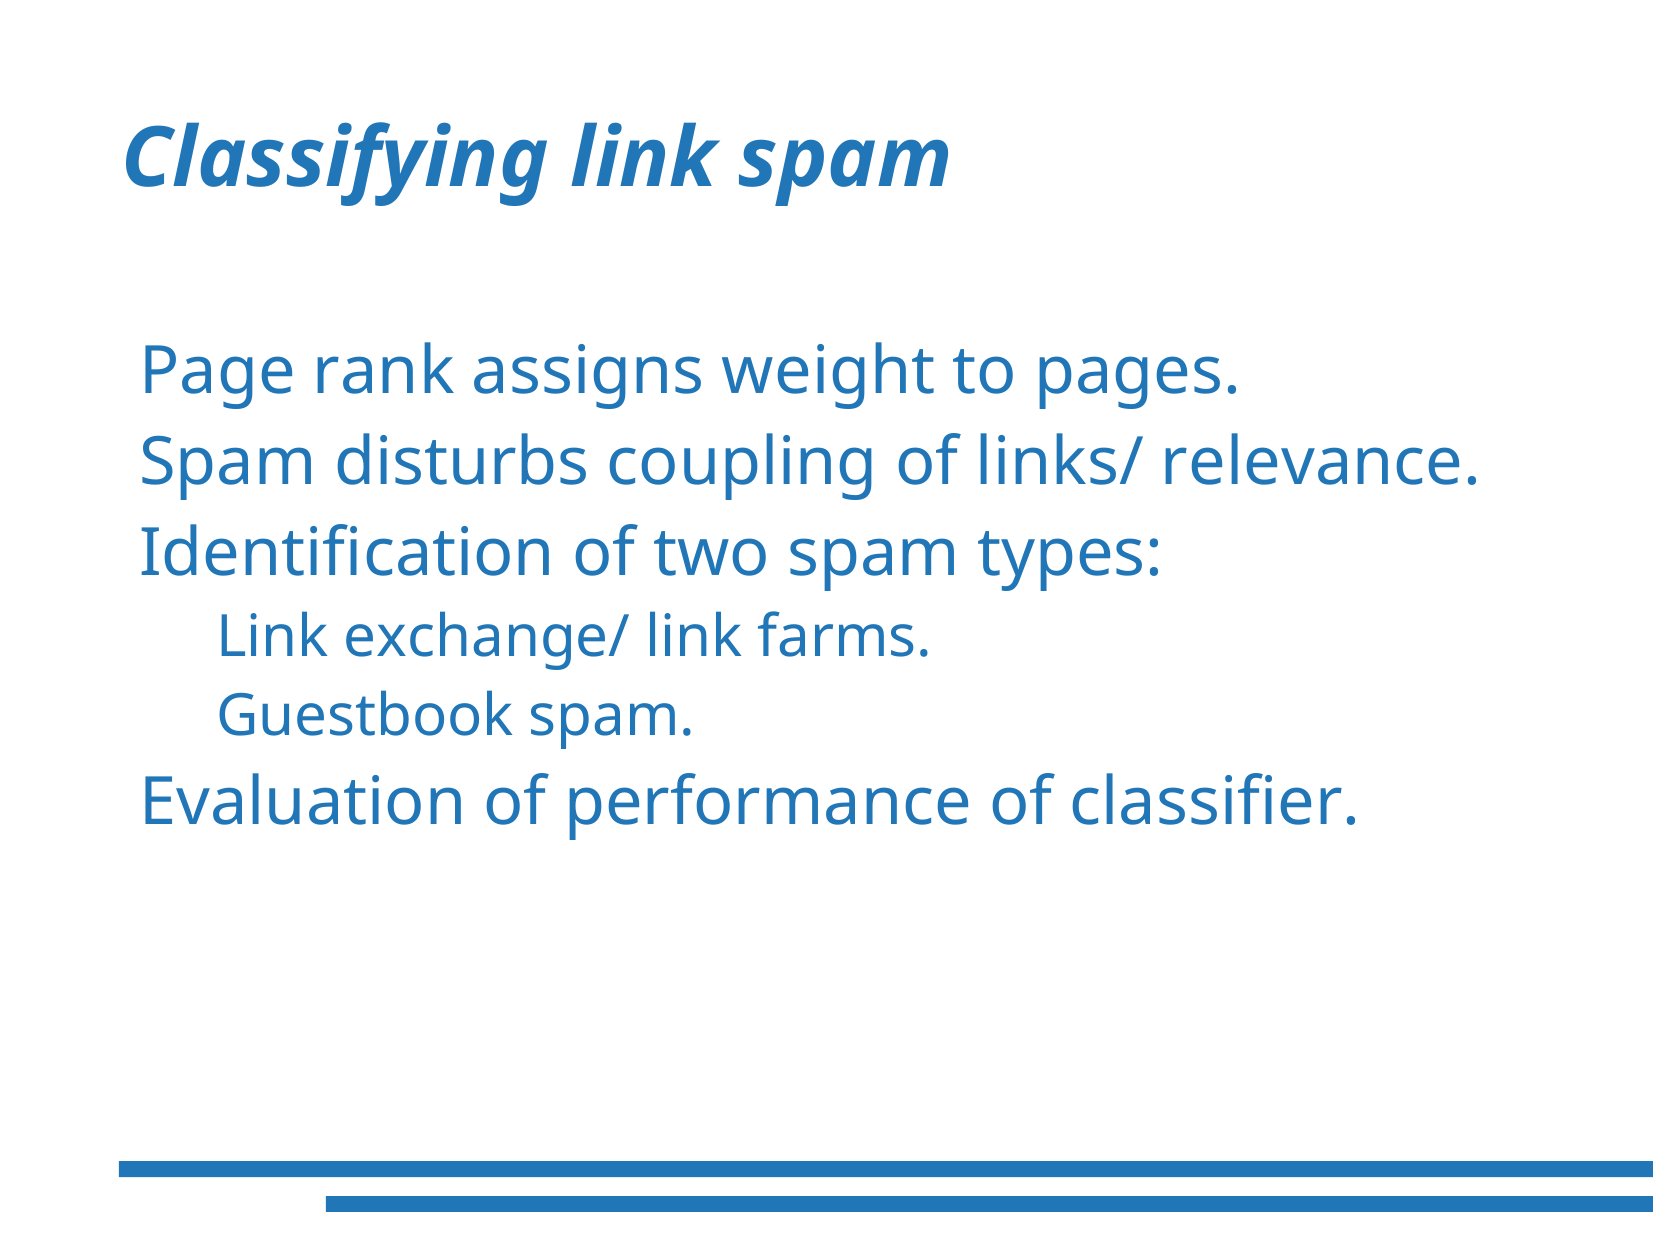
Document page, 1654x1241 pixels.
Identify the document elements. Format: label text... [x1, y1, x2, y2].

title Classifying link spam [121, 50, 1534, 258]
list Page rank assigns weight to pages. Spam disturbs coupling of links/ relevance. Identification of two spam types: Link exchange/ link farms. Guestbook spam. Evaluation of performance of classifier. [121, 322, 1561, 1133]
